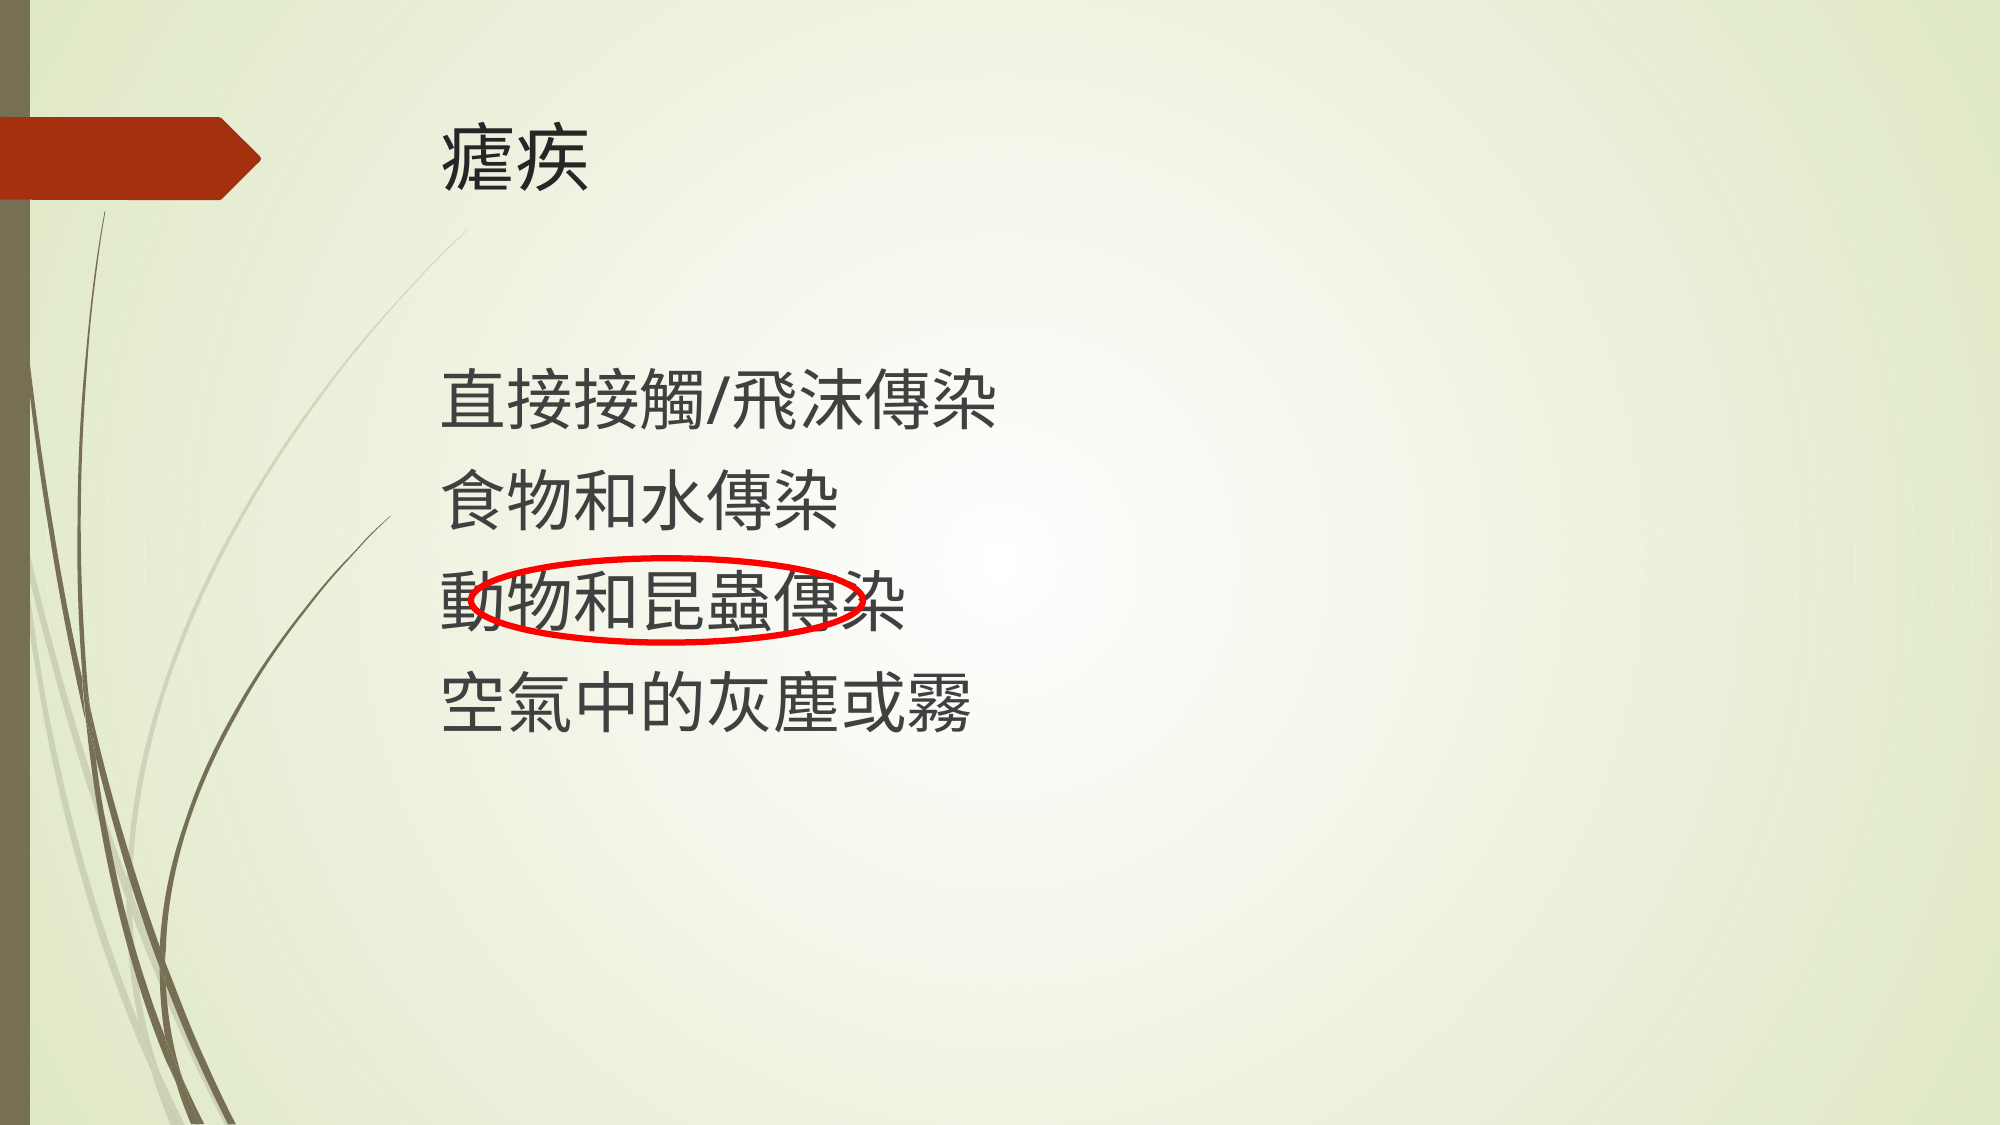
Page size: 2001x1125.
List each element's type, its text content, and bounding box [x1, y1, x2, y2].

title 瘧疾 [425, 102, 1888, 313]
list 直接接觸/飛沫傳染 食物和水傳染 動物和昆蟲傳染 空氣中的灰塵或霧 [424, 350, 1888, 970]
